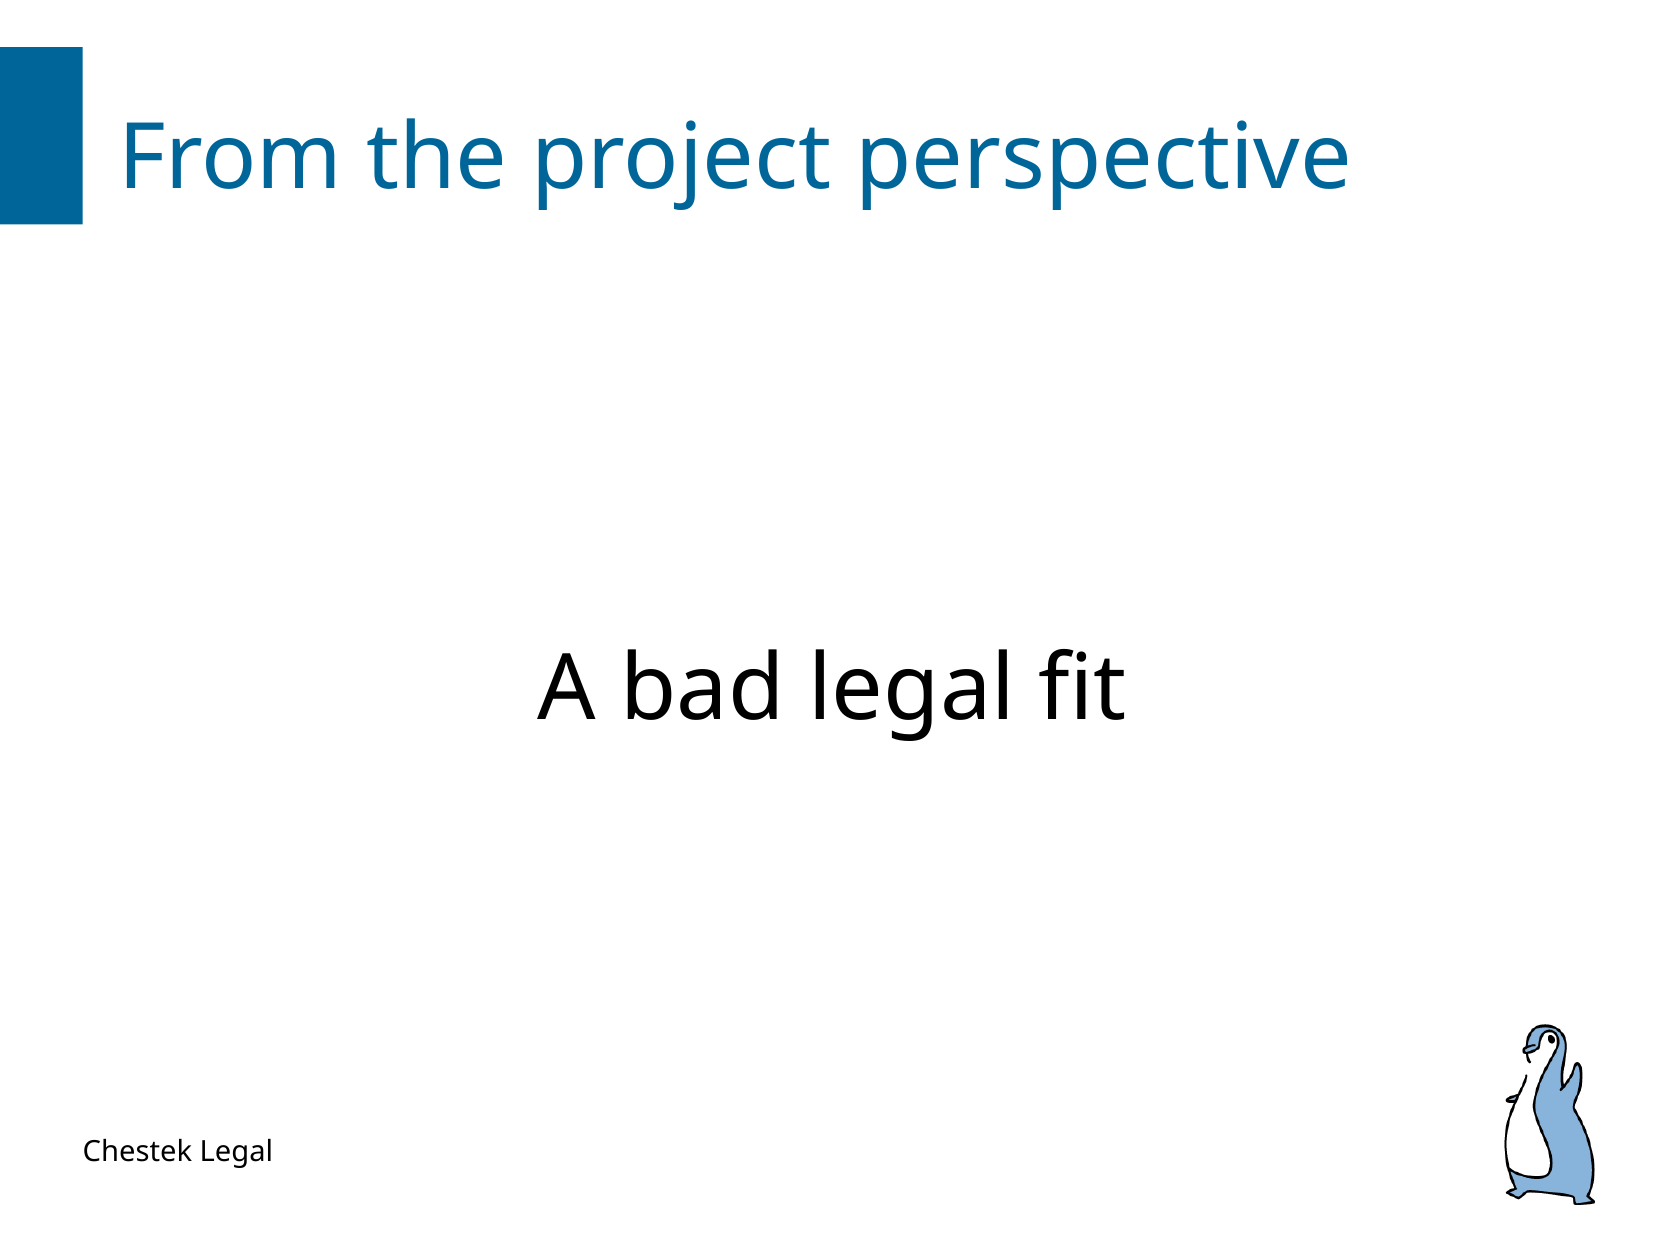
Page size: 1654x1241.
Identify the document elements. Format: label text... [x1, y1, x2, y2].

title From the project perspective [118, 99, 1571, 207]
text_box A bad legal fit [523, 614, 1131, 736]
picture [1497, 1024, 1595, 1205]
